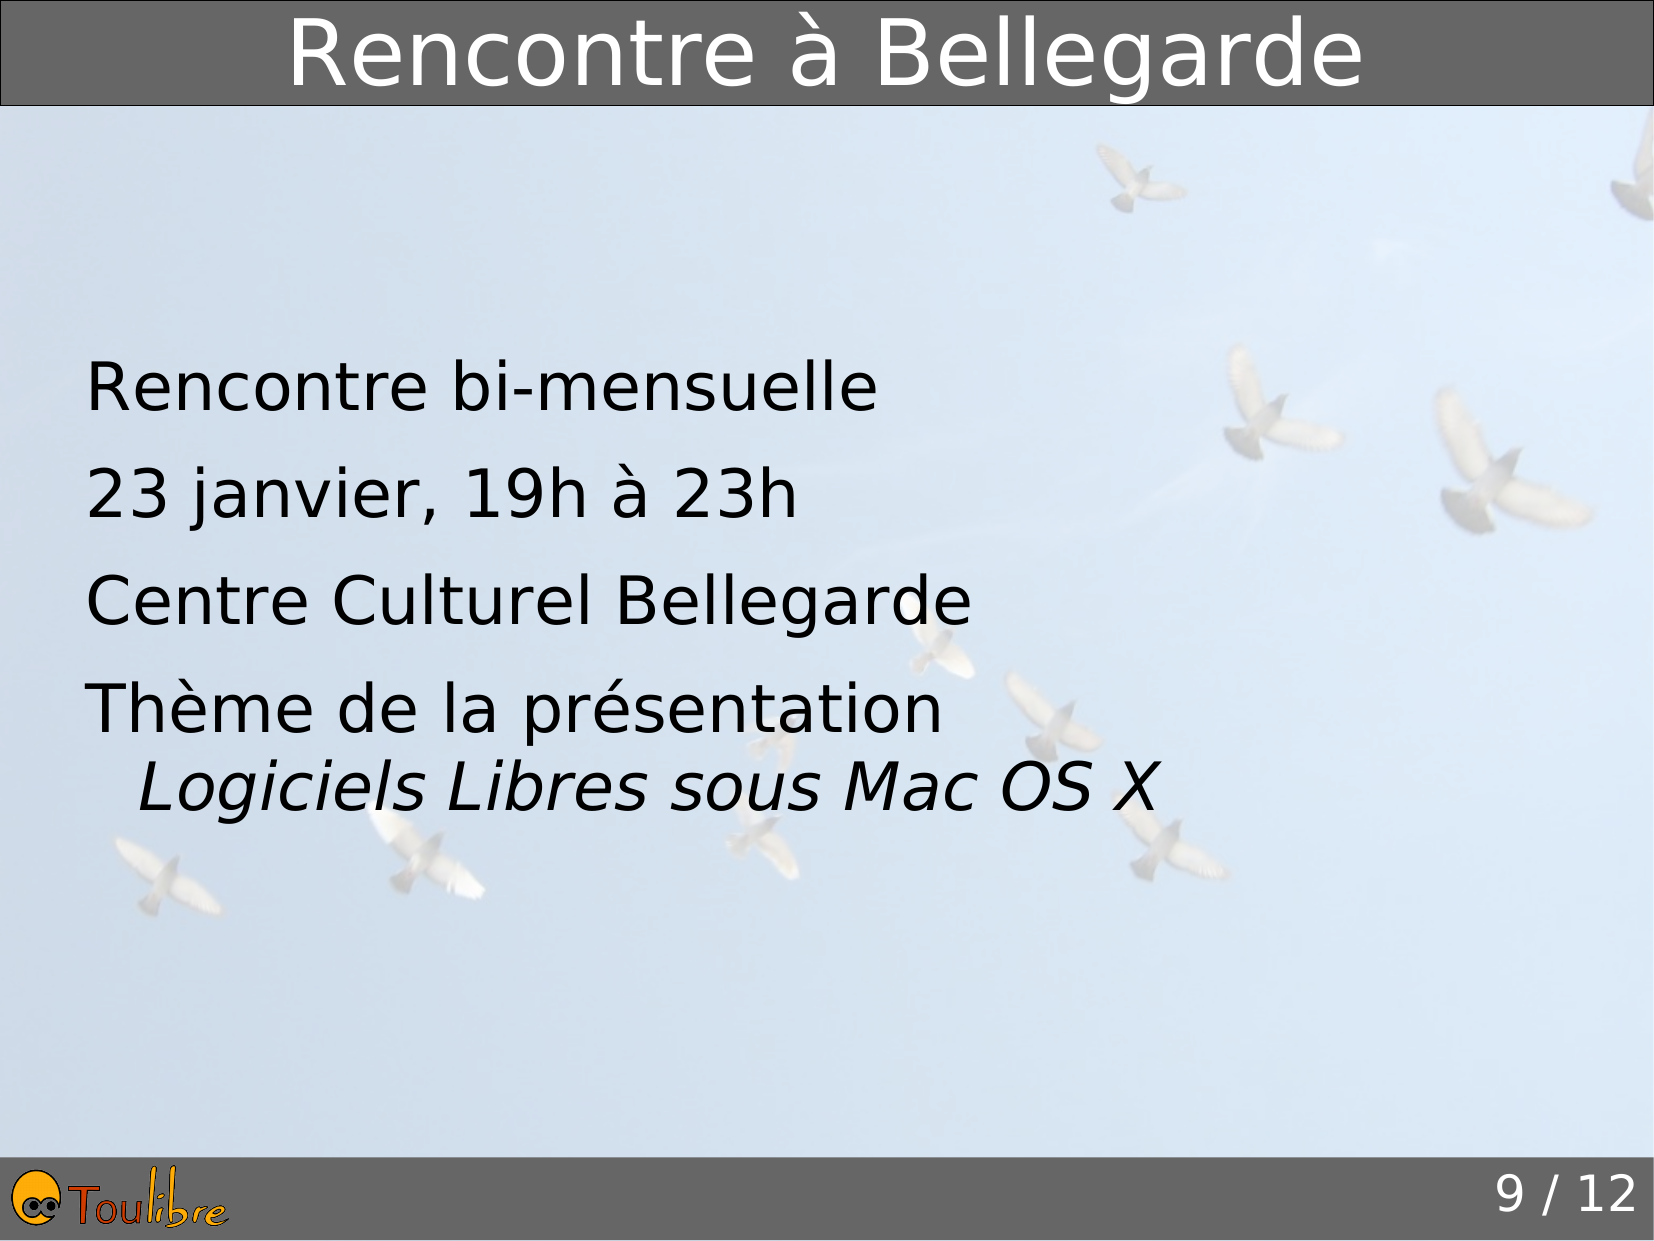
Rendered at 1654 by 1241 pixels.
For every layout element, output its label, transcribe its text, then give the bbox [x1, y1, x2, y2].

picture [11, 1165, 229, 1228]
title Rencontre à Bellegarde [0, 0, 1654, 108]
list Rencontre bi-mensuelle 23 janvier, 19h à 23h Centre Culturel Bellegarde Thème de la présentation Logiciels Libres sous Mac OS X [68, 348, 1557, 850]
